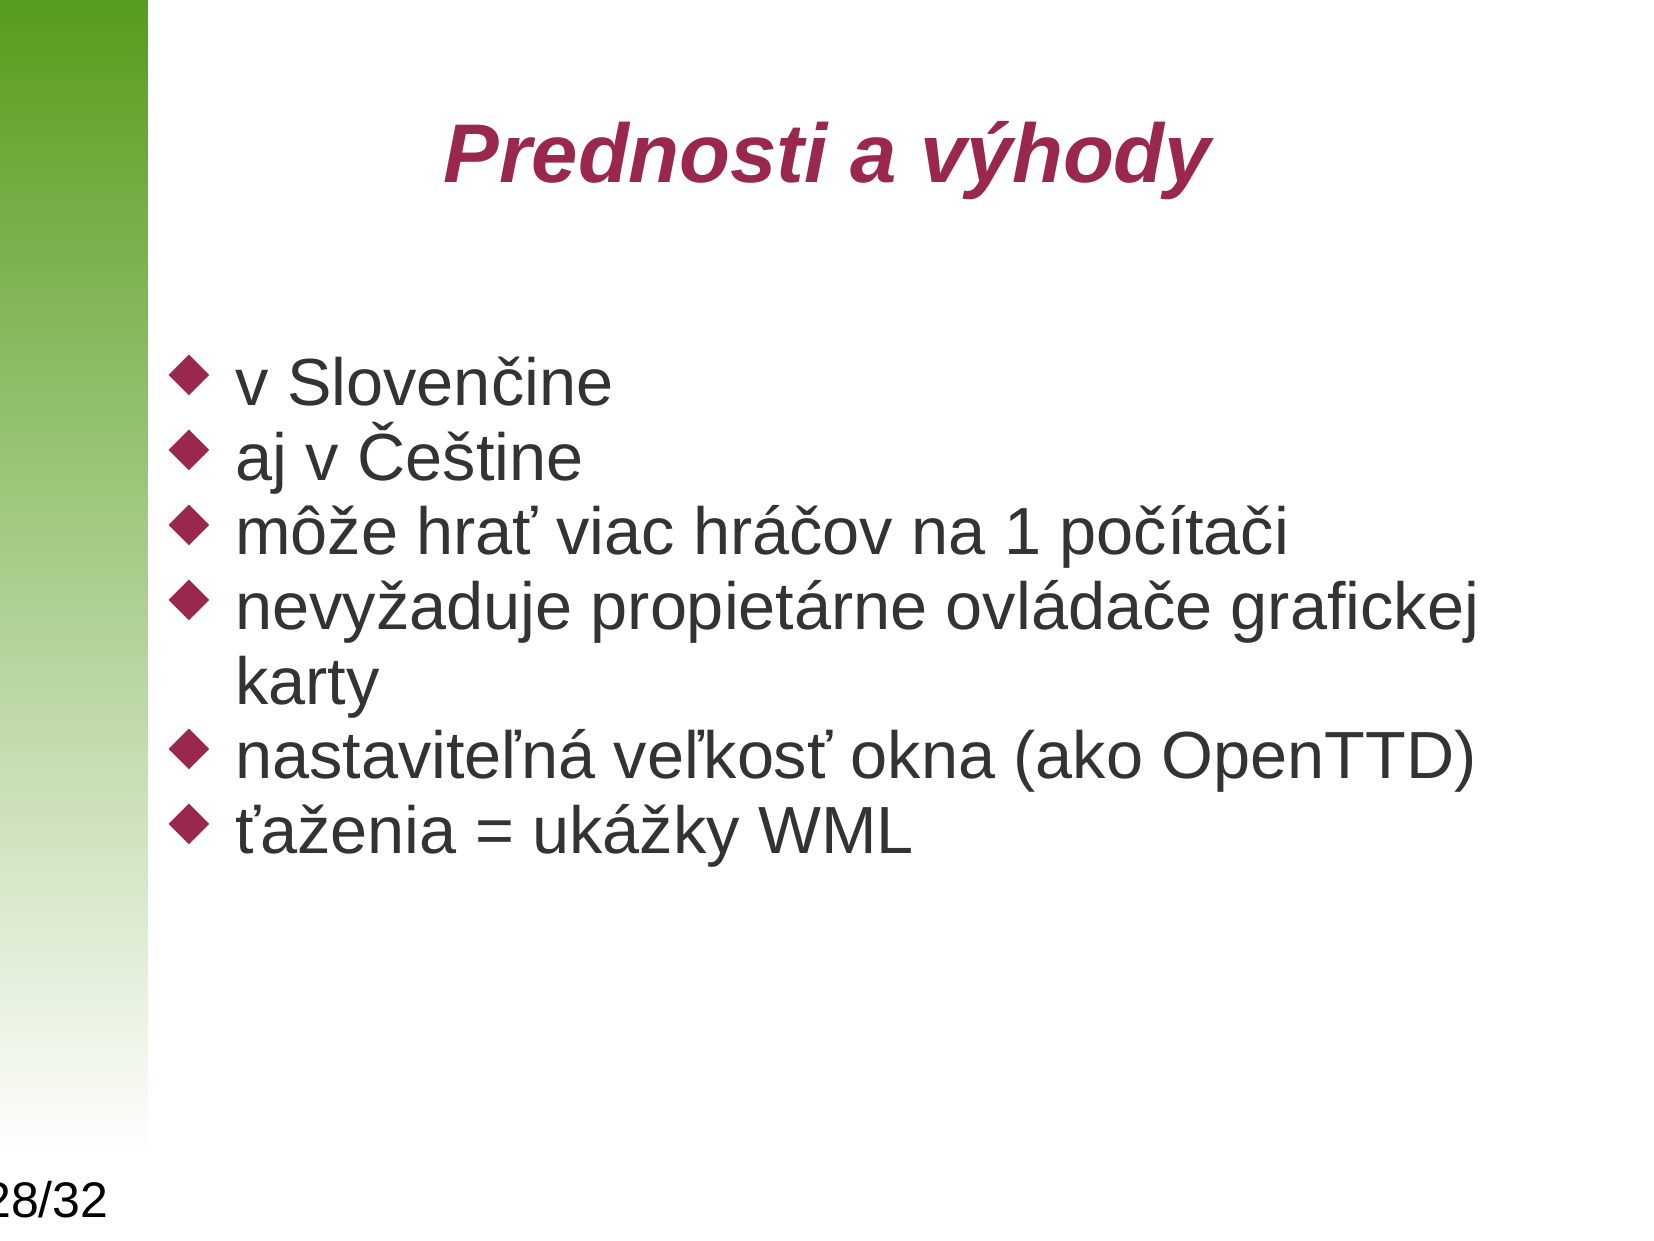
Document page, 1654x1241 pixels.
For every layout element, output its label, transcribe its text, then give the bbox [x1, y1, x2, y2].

title Prednosti a výhody [121, 49, 1534, 257]
list v Slovenčine aj v Češtine môže hrať viac hráčov na 1 počítači nevyžaduje propietárne ovládače grafickej karty nastaviteľná veľkosť okna (ako OpenTTD) ťaženia = ukážky WML [152, 344, 1534, 1127]
